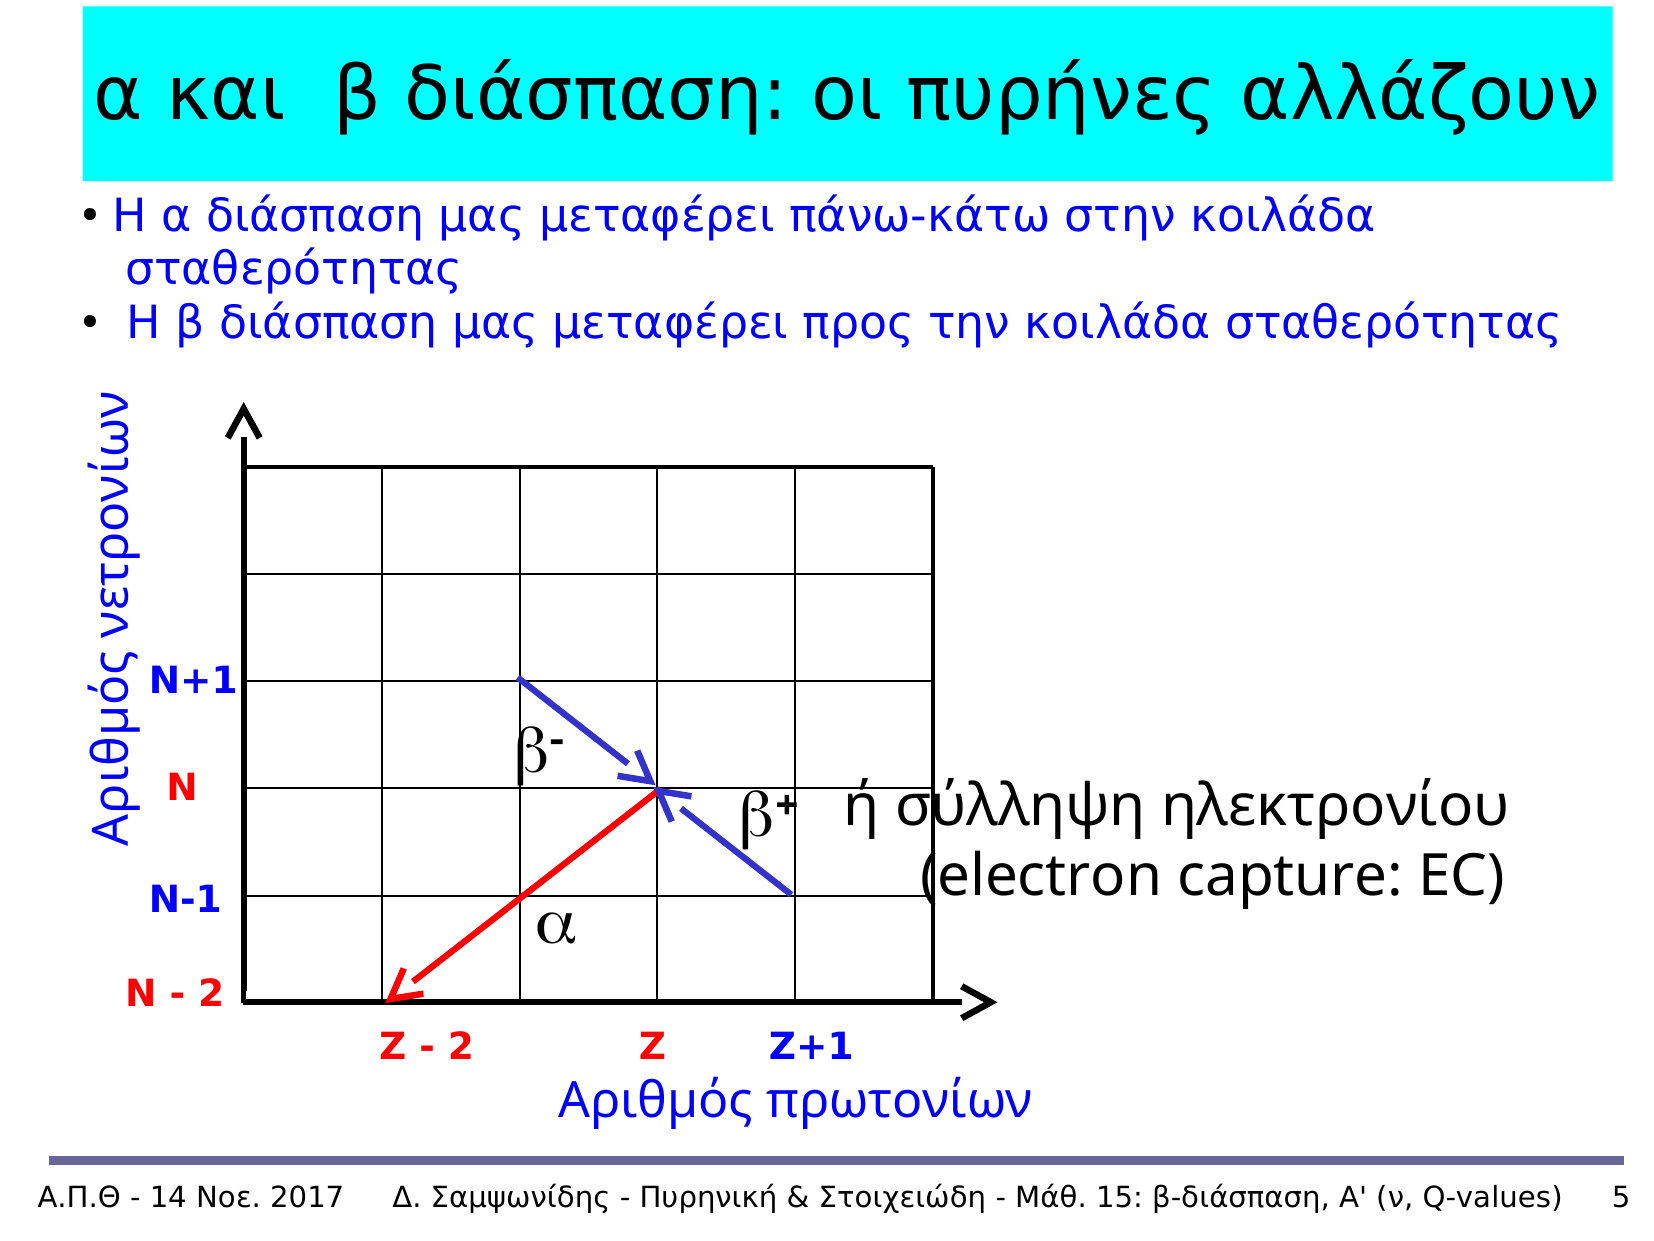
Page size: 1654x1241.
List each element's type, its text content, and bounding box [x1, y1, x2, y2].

text_box ή σύλληψη ηλεκτρονίου (electron capture: EC) [828, 759, 1540, 915]
text_box Ν-1 [134, 870, 285, 929]
text_box Η α διάσπαση μας μεταφέρει πάνω-κάτω στην κοιλάδα σταθερότητας Η β διάσπαση μας μεταφέρει προς την κοιλάδα σταθερότητας [67, 181, 1625, 357]
text_box Ζ [624, 1017, 754, 1077]
text_box - [498, 698, 578, 794]
text_box  [520, 869, 593, 966]
text_box Αριθμός νετρονίων [70, 376, 146, 861]
text_box Αριθμός πρωτονίων [543, 1059, 1049, 1136]
text_box Ν - 2 [110, 964, 261, 1024]
text_box - [551, 698, 578, 719]
title α και β διάσπαση: οι πυρήνες αλλάζουν [82, 6, 1613, 181]
text_box Ν+1 [134, 651, 285, 711]
text_box + [724, 761, 814, 858]
text_box Ν [151, 757, 302, 817]
text_box Ζ - 2 [364, 1017, 515, 1077]
text_box Ζ+1 [754, 1017, 905, 1077]
